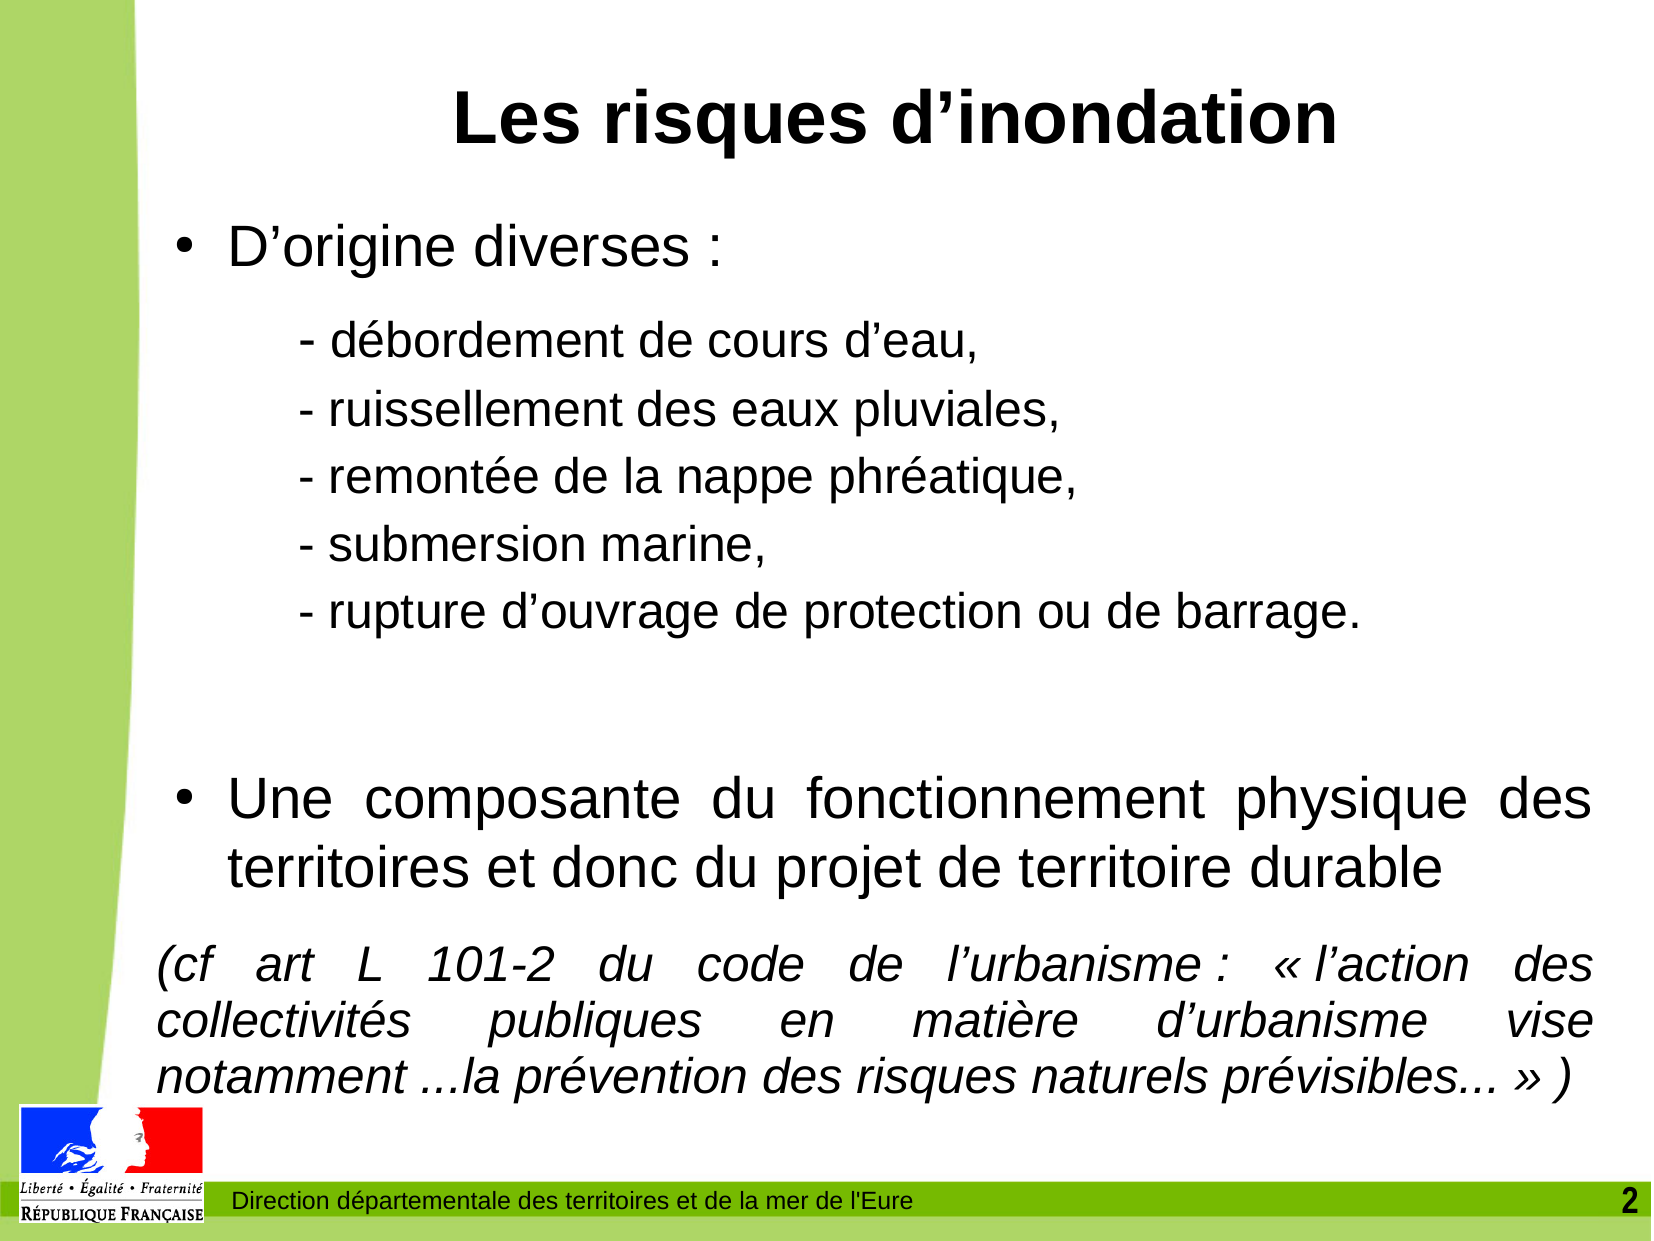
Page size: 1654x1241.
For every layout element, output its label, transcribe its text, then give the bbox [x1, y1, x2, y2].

title Les risques d’inondation [177, 58, 1616, 178]
picture [0, 0, 1651, 1241]
list D’origine diverses : - débordement de cours d’eau, - ruissellement des eaux pluviales, - remontée de la nappe phréatique, - submersion marine, - rupture d’ouvrage de protection ou de barrage. Une composante du fonctionnement physique des territoires et donc du projet de territoire durable (cf art L 101-2 du code de l’urbanisme : « l’action des collectivités publiques en matière d’urbanisme vise notamment ...la prévention des risques naturels prévisibles... » ) [156, 147, 1595, 1241]
